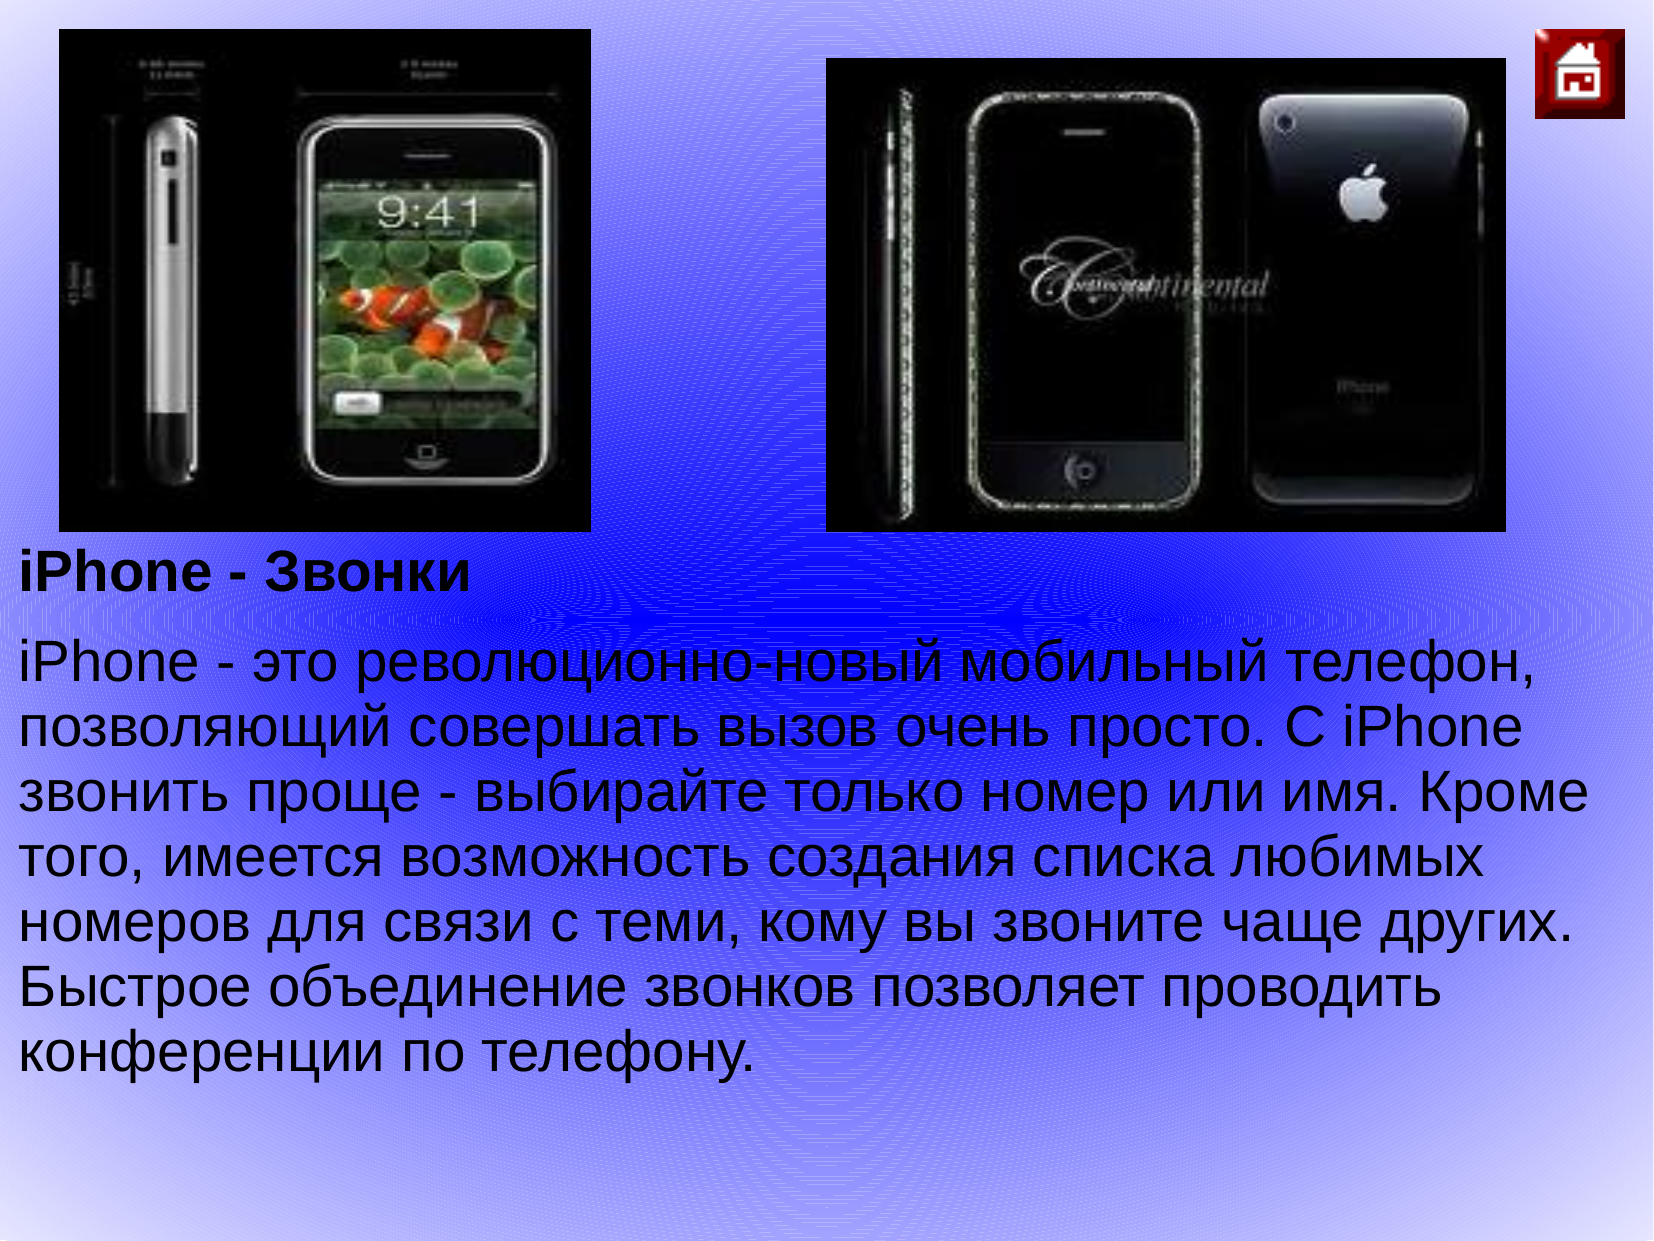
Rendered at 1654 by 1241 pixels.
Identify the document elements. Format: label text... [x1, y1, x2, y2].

text_box iPhone - Звонки iPhone - это революционно-новый мобильный телефон, позволяющий совершать вызов очень просто. С iPhone звонить проще - выбирайте только номер или имя. Кроме того, имеется возможность создания списка любимых номеров для связи с теми, кому вы звоните чаще других. Быстрое объединение звонков позволяет проводить конференции по телефону. [3, 531, 1654, 1229]
picture [826, 58, 1506, 532]
picture [59, 29, 591, 531]
picture [1535, 29, 1625, 119]
